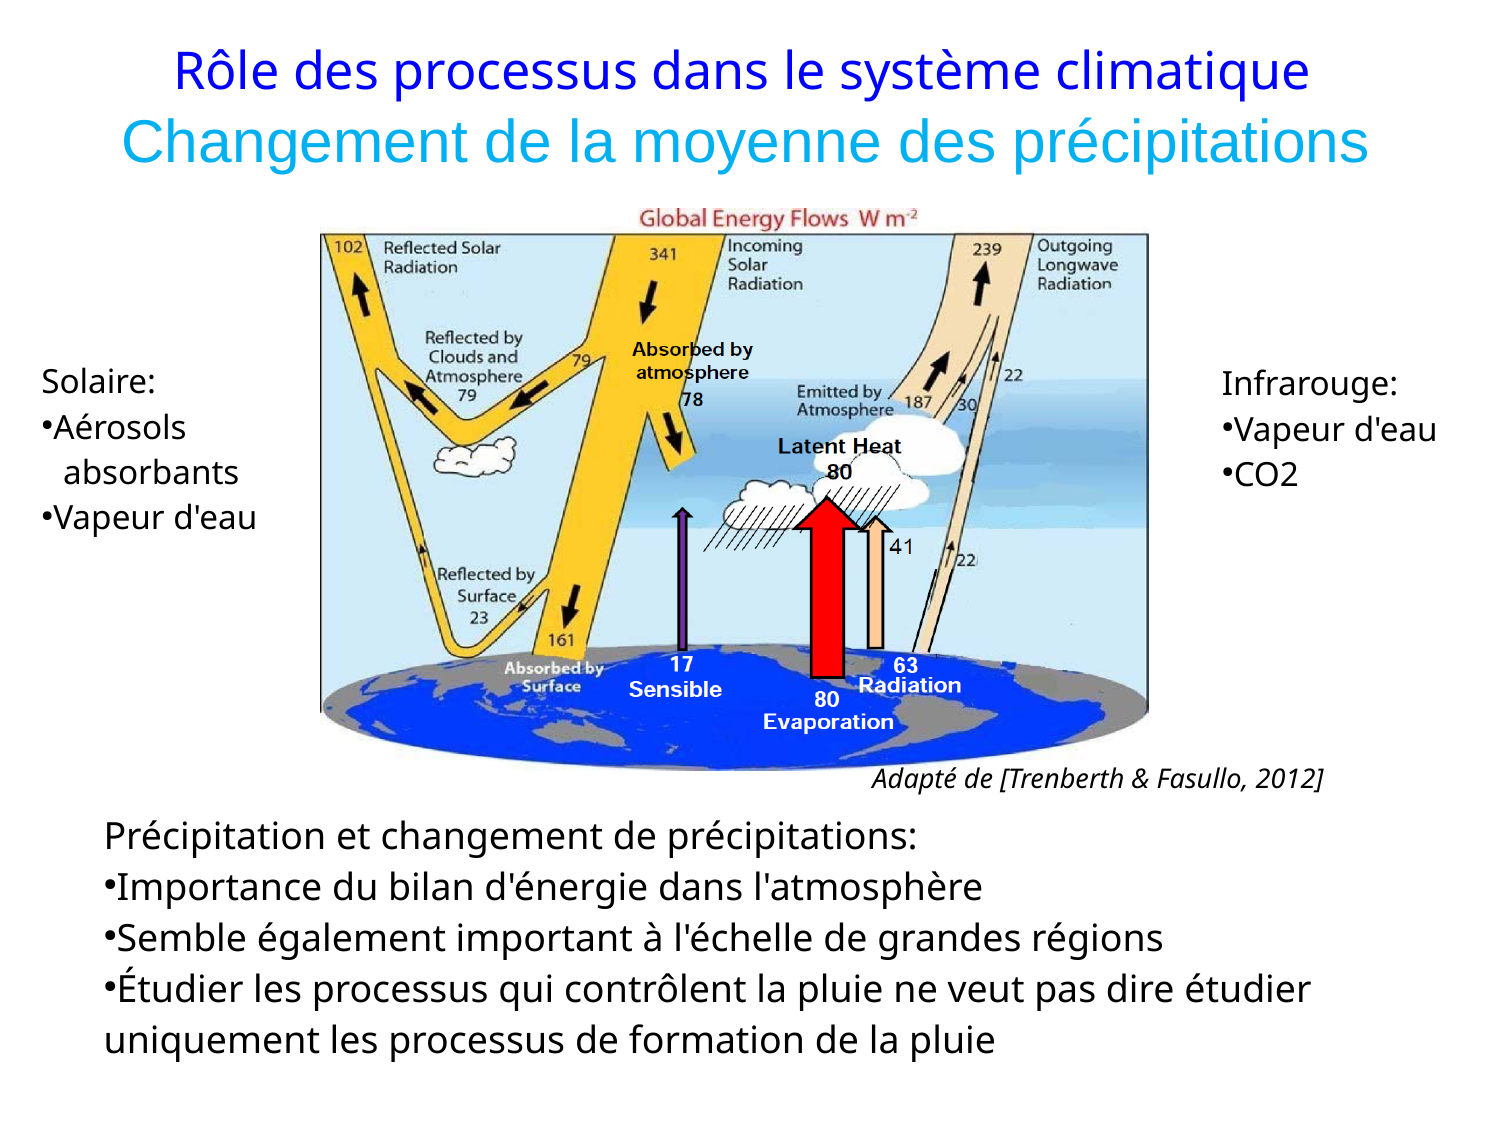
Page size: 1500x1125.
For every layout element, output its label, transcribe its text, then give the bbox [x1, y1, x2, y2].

text_box Adapté de [Trenberth & Fasullo, 2012] [859, 752, 1489, 804]
picture [309, 200, 1152, 772]
text_box Changement de la moyenne des précipitations [85, 101, 1407, 176]
text_box Solaire: Aérosols absorbants Vapeur d'eau [27, 351, 314, 520]
text_box Précipitation et changement de précipitations: Importance du bilan d'énergie dans l'atmosphère Semble également important à l'échelle de grandes régions Étudier les processus qui contrôlent la pluie ne veut pas dire étudier uniquement les processus de formation de la pluie [90, 802, 1472, 1034]
text_box Infrarouge: Vapeur d'eau CO2 [1208, 353, 1479, 483]
text_box Rôle des processus dans le système climatique [159, 27, 1325, 112]
